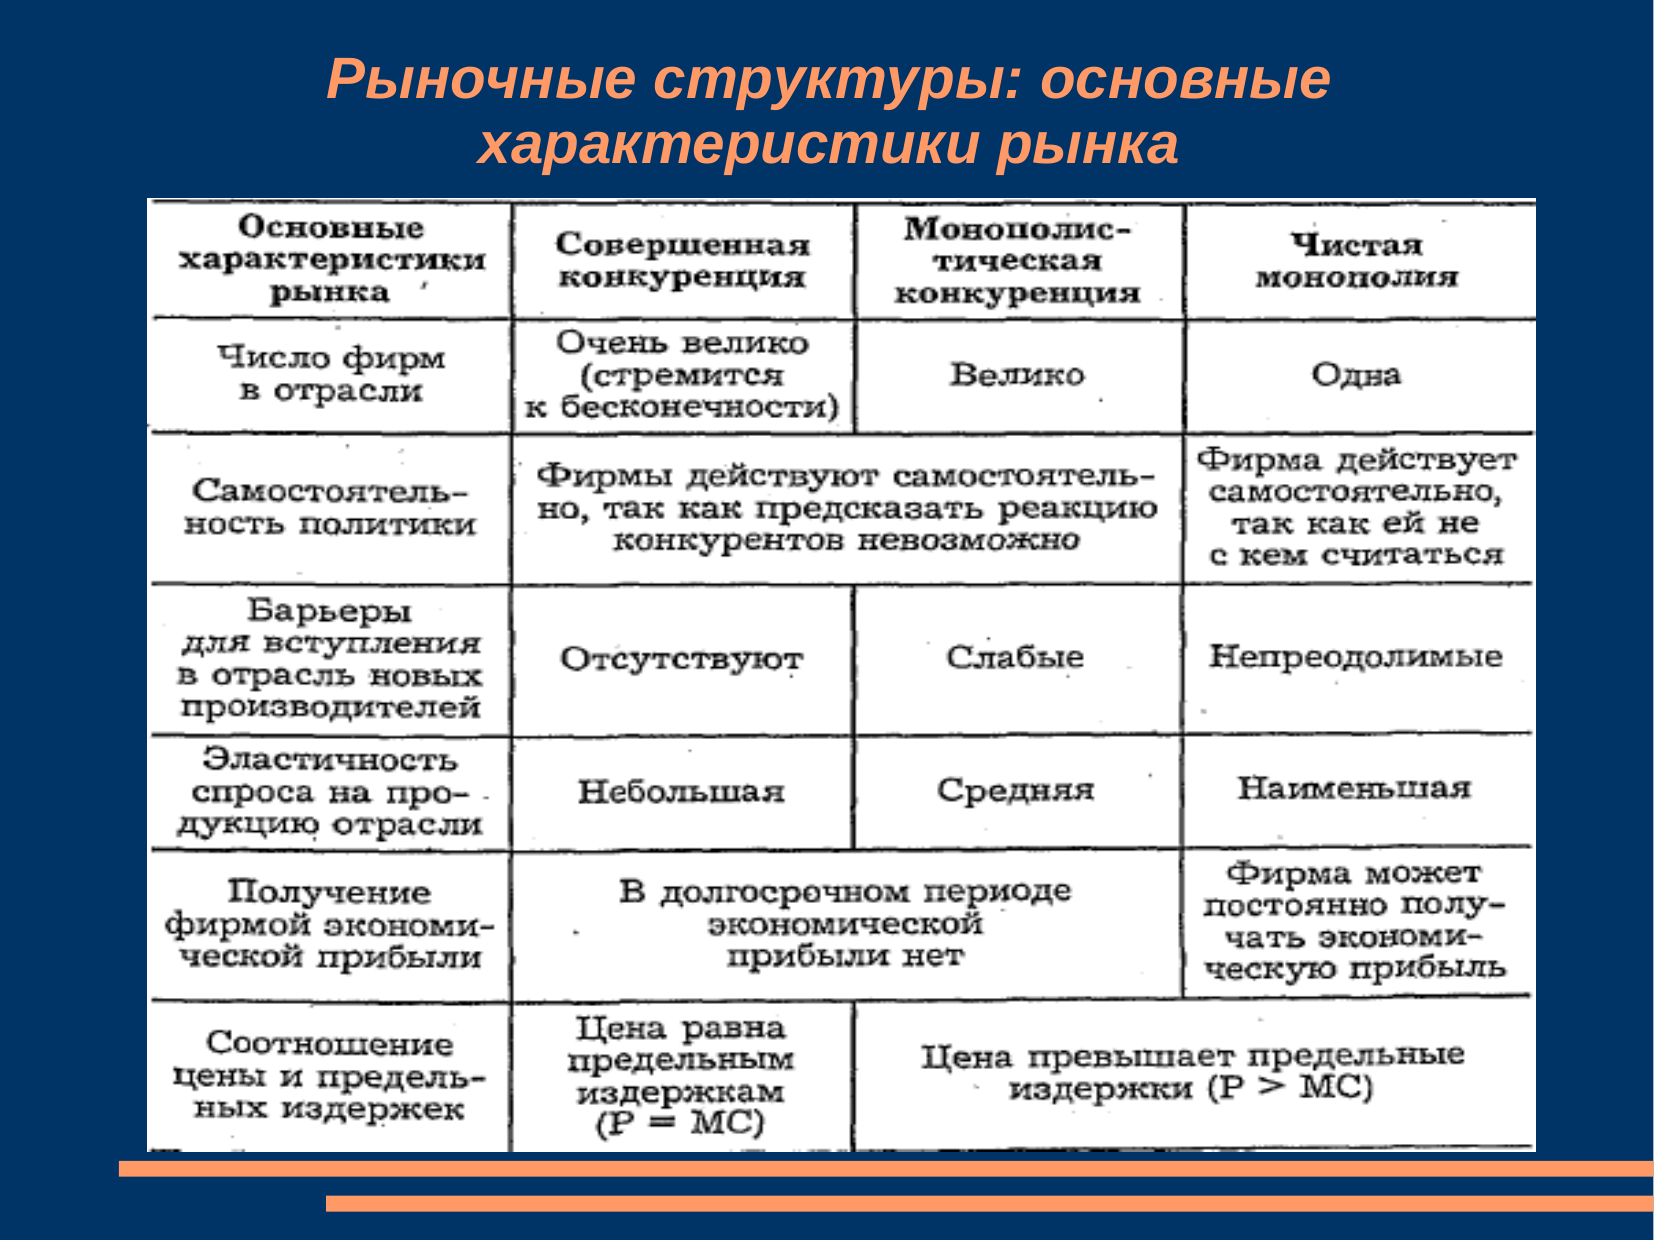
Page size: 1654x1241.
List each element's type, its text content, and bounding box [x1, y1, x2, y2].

picture [147, 198, 1536, 1152]
title Рыночные структуры: основные характеристики рынка [123, 14, 1536, 207]
